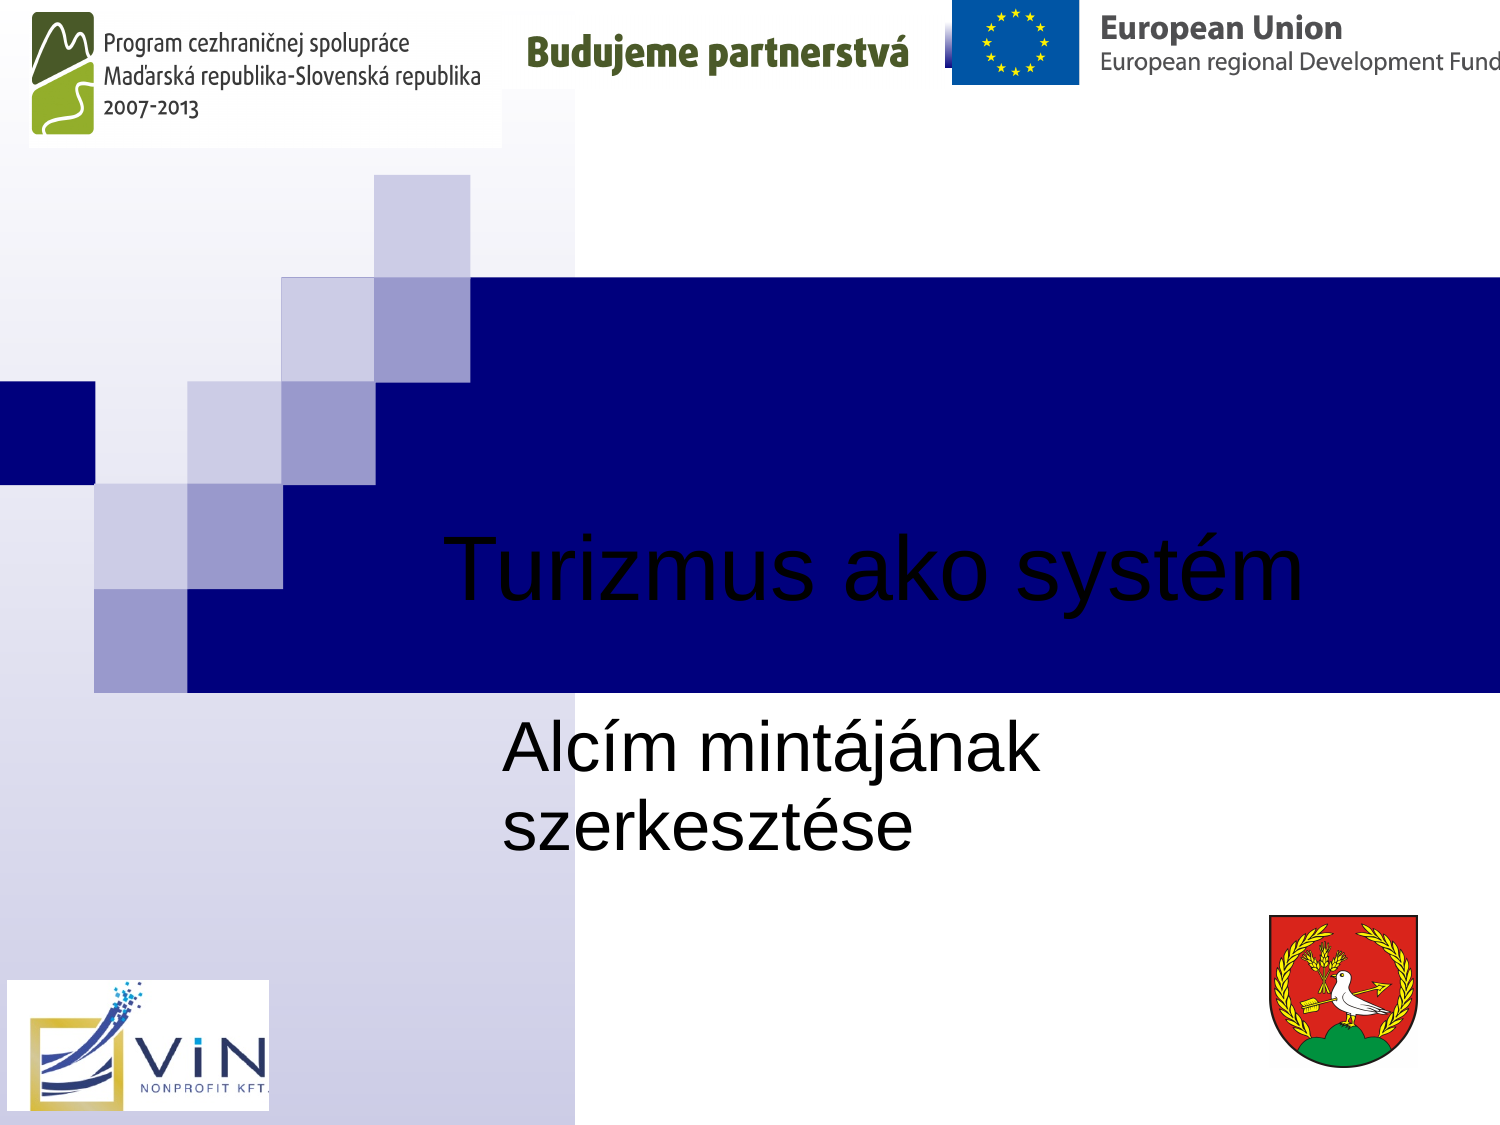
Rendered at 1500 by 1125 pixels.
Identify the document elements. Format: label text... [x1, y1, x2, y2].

picture [29, 12, 945, 148]
title Turizmus ako systém [262, 362, 1488, 775]
picture [1269, 915, 1418, 1068]
picture [952, 0, 1500, 87]
picture [7, 980, 269, 1111]
